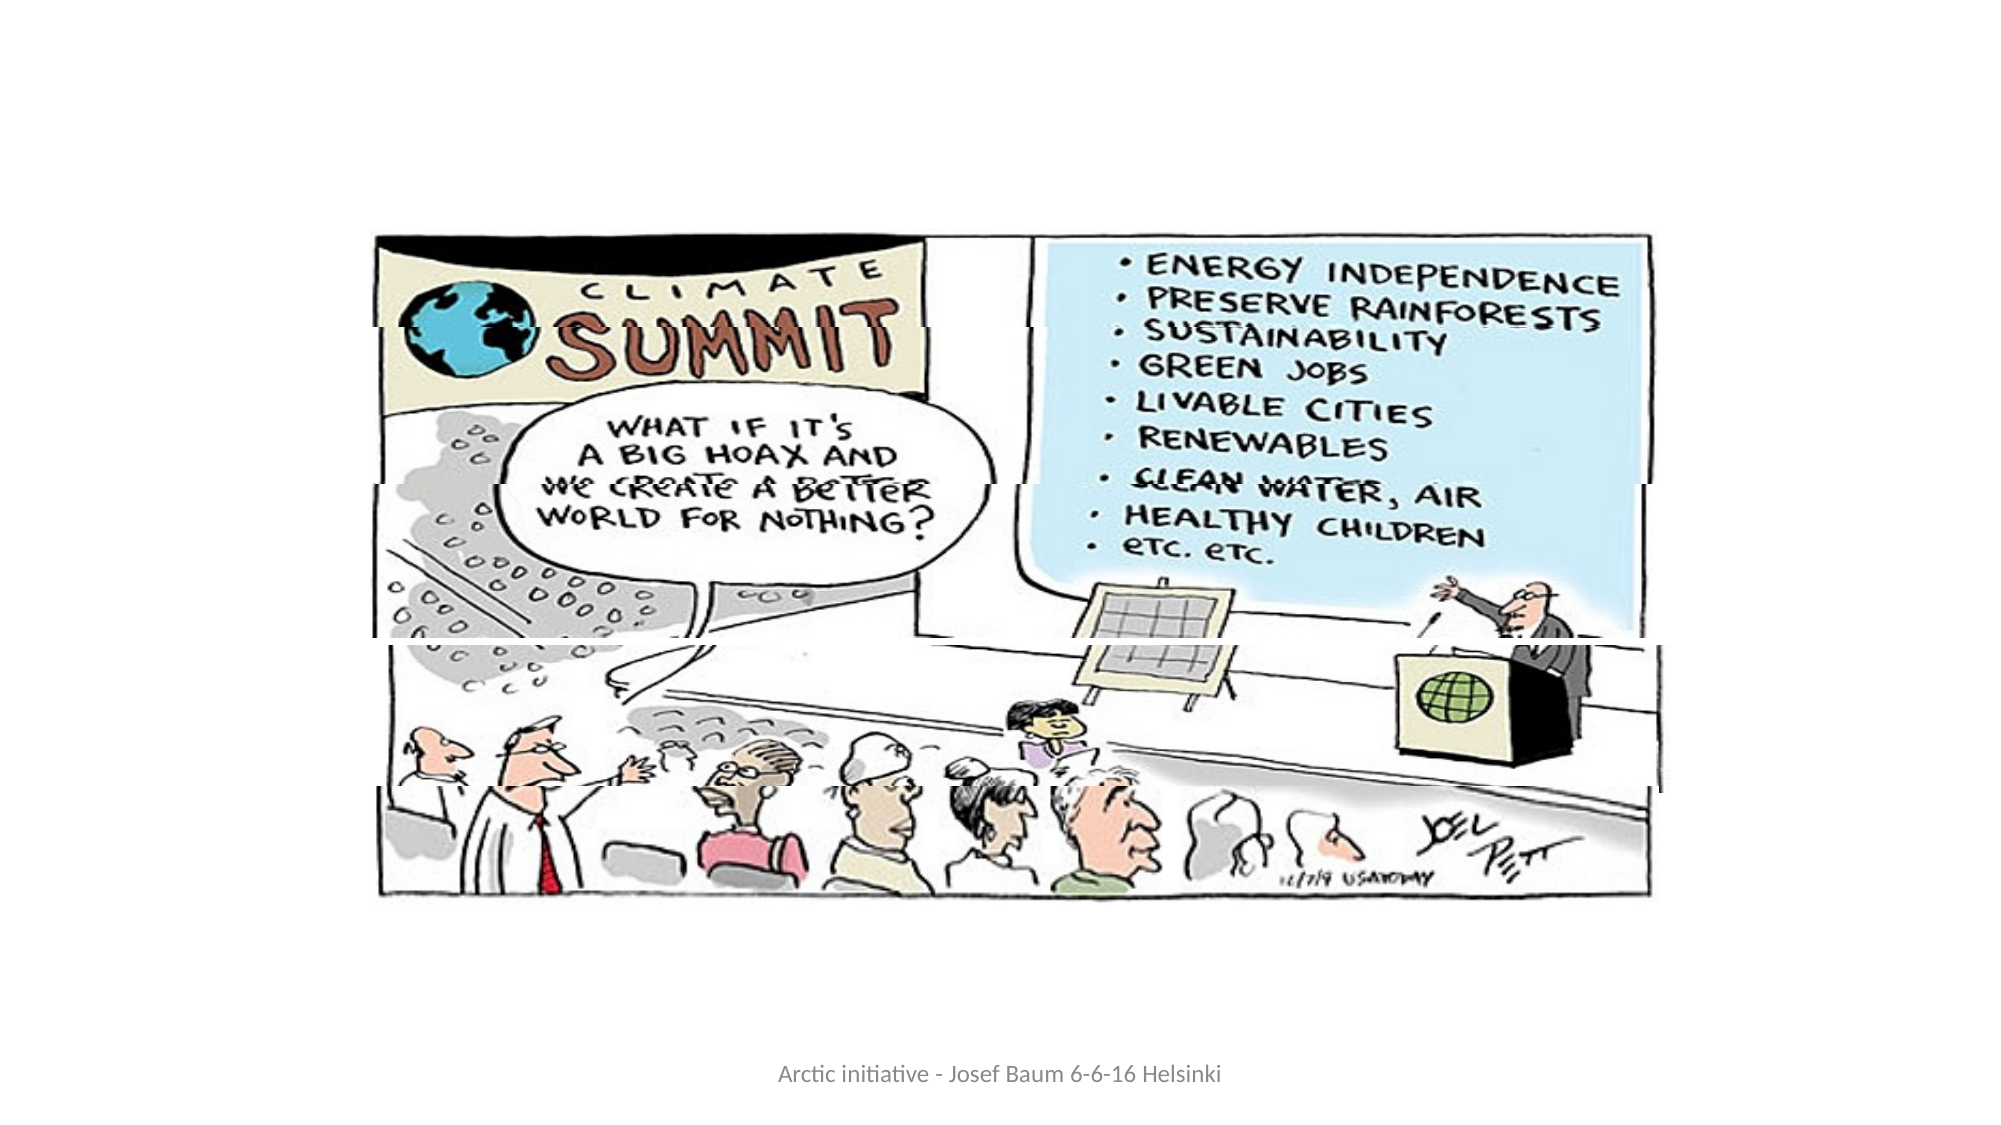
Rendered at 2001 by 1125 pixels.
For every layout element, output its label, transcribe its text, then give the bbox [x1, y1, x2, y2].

picture [369, 228, 1659, 638]
text_box Arctic initiative - Josef Baum 6-6-16 Helsinki [683, 1042, 1317, 1103]
picture [375, 645, 1670, 905]
